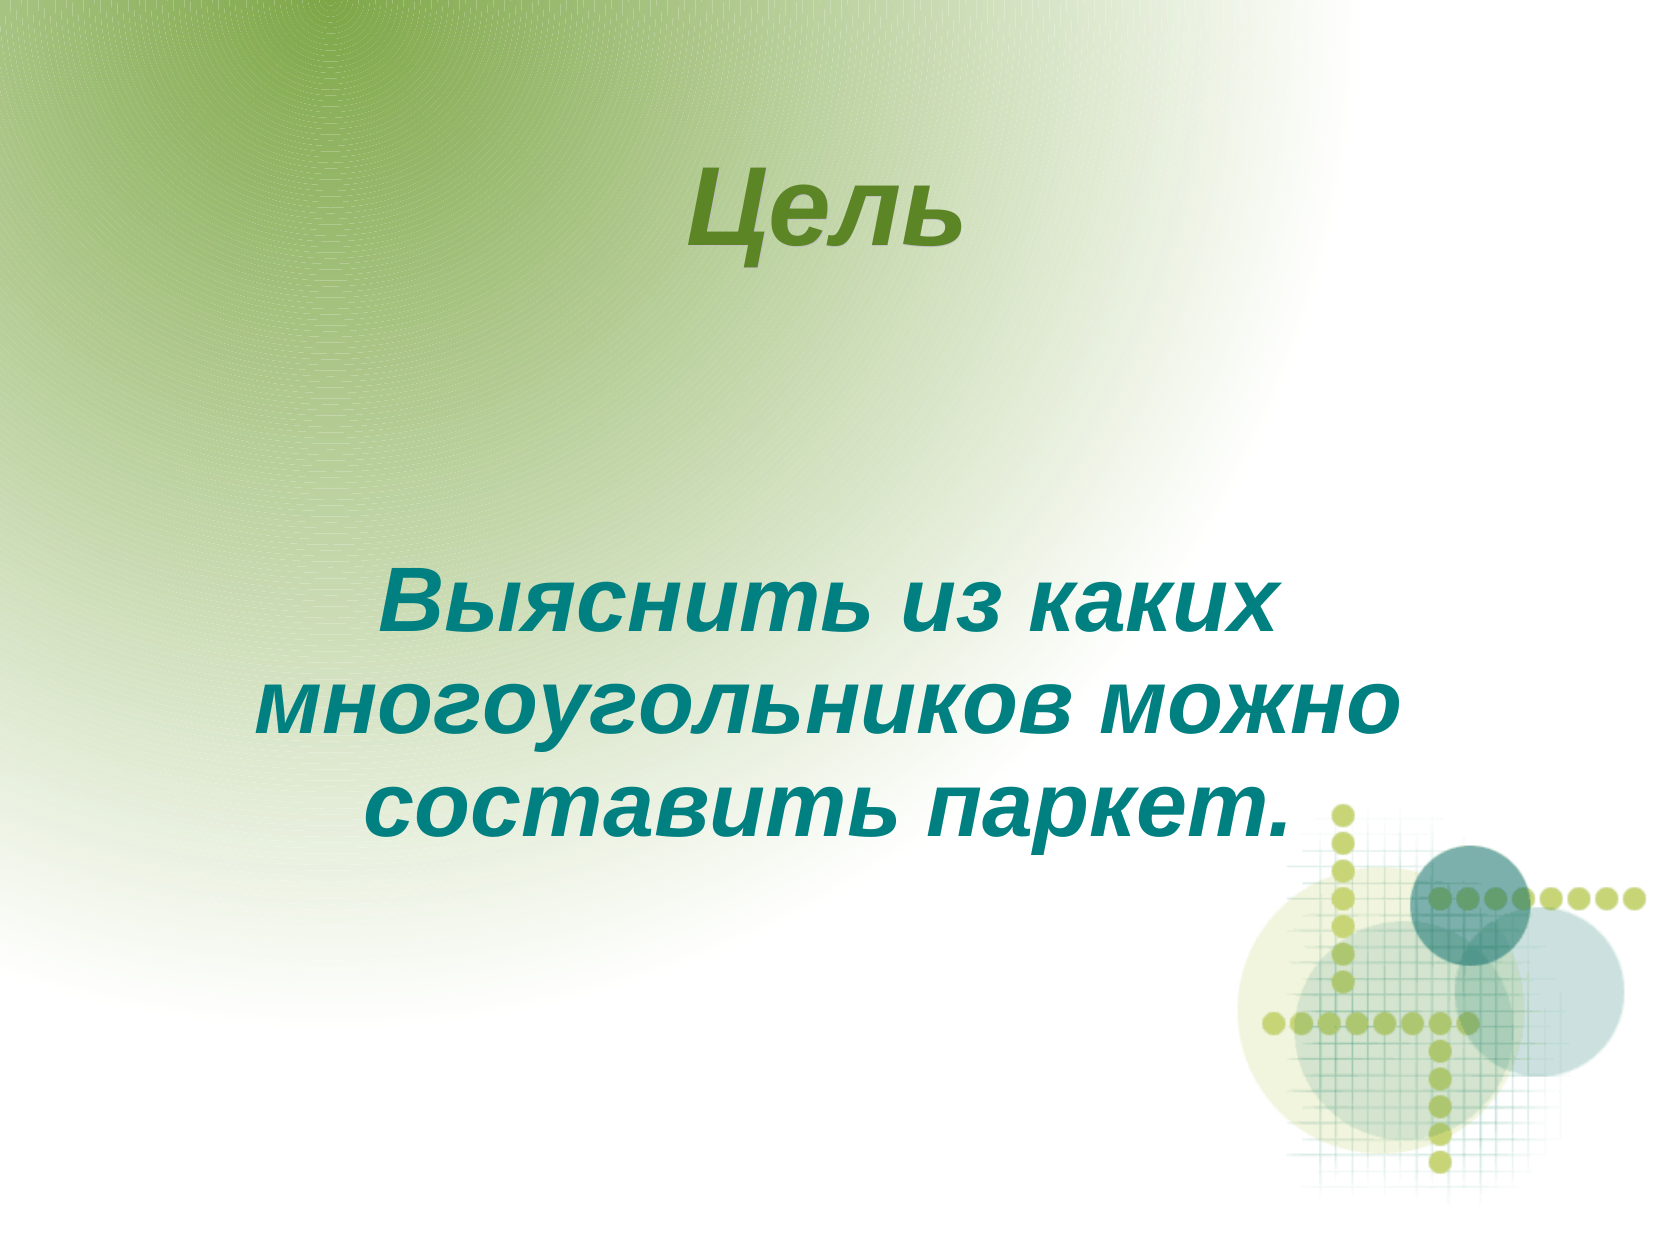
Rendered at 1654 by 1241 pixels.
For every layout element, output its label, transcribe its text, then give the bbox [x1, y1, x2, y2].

picture [1224, 792, 1654, 1211]
title Цель [121, 102, 1534, 310]
subtitle Выяснить из каких многоугольников можно составить паркет. [123, 311, 1536, 1093]
